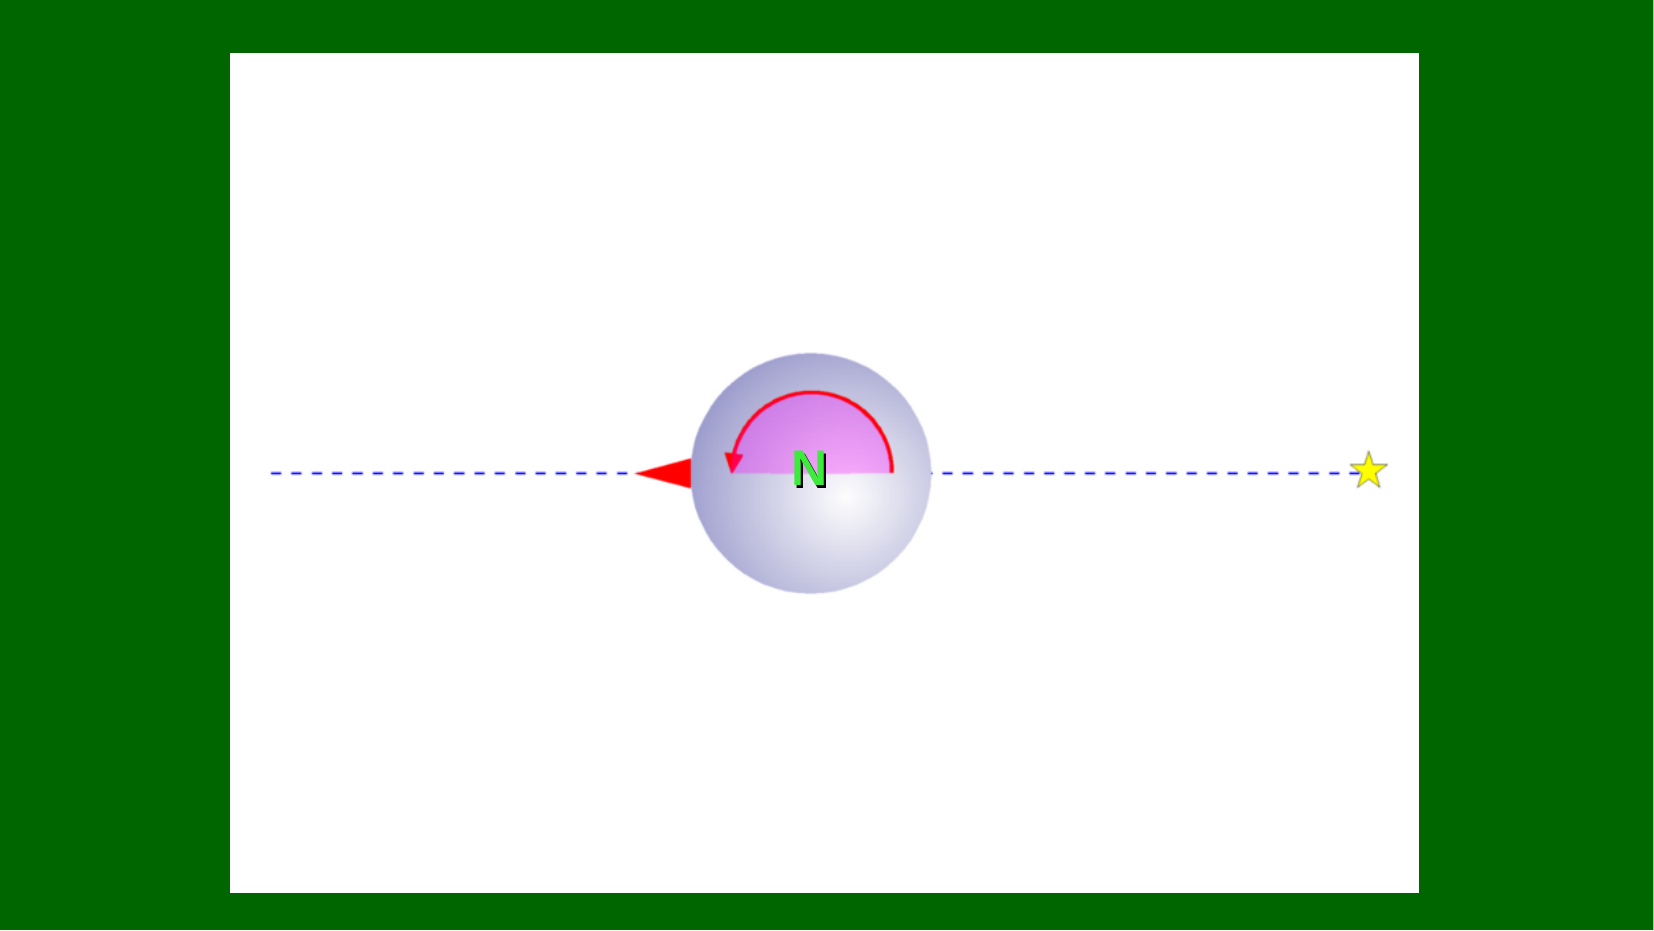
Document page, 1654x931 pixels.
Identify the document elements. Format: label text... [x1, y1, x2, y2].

picture [230, 53, 1419, 893]
text_box N [776, 433, 843, 504]
